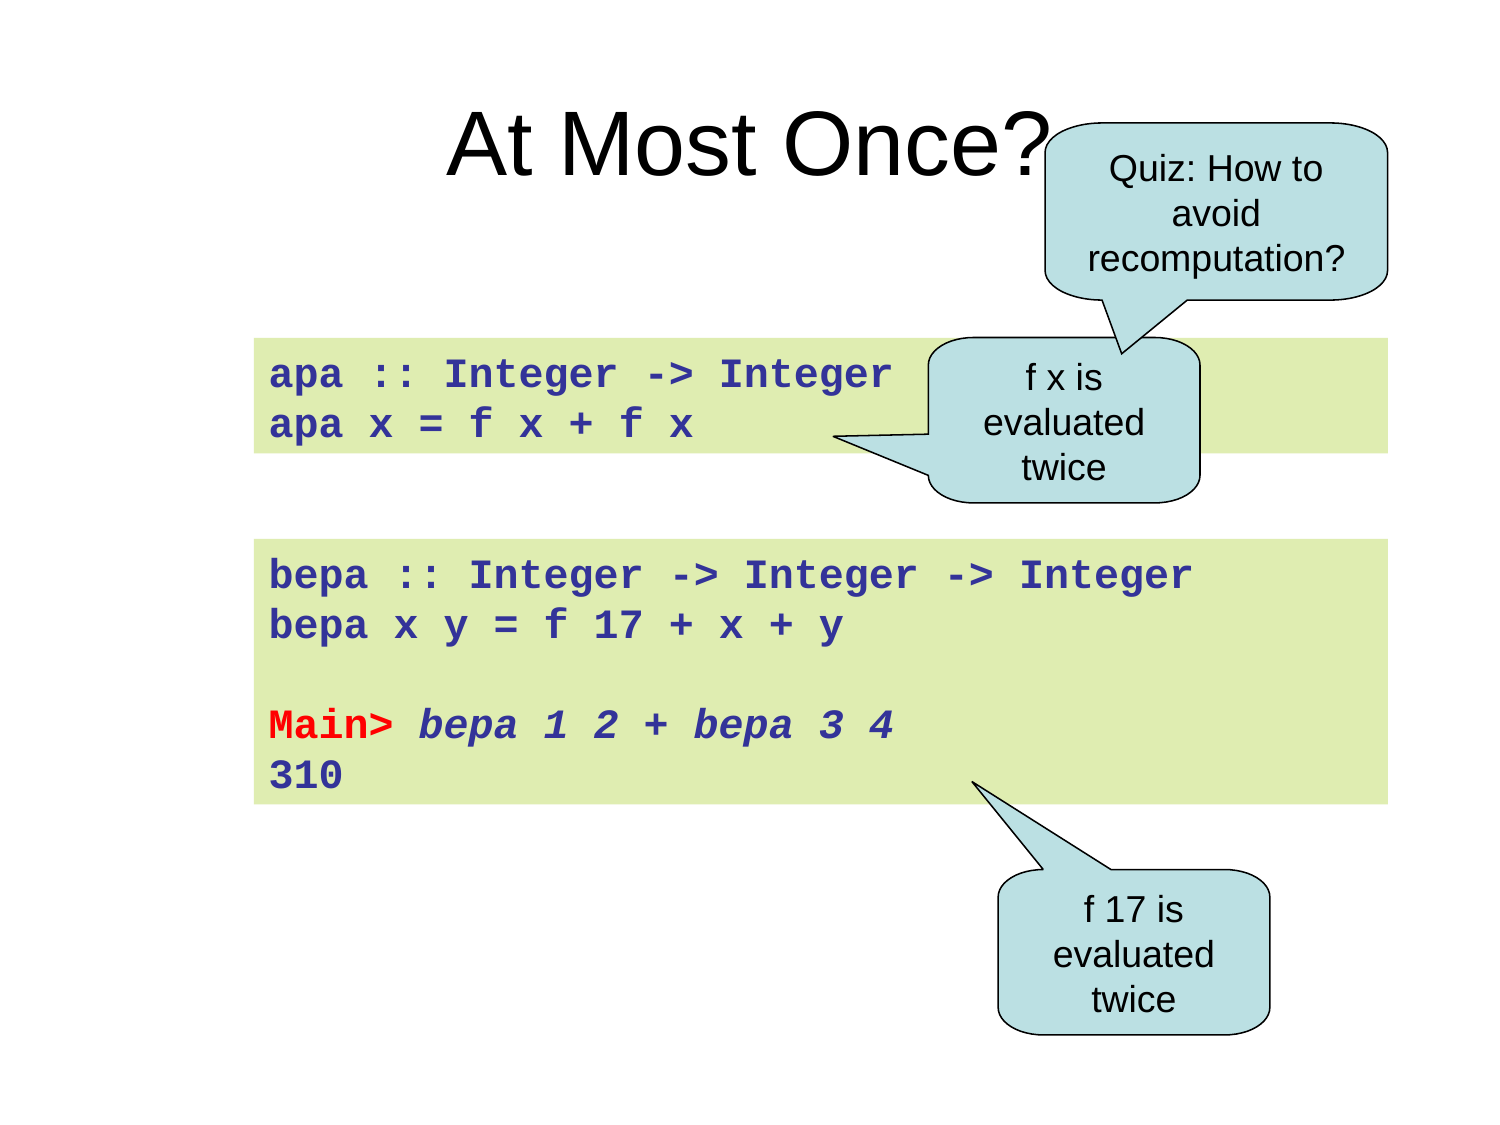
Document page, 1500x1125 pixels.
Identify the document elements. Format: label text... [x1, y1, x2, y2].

title At Most Once? [75, 45, 1426, 233]
text_box apa :: Integer -> Integer apa x = f x + f x [1163, 337, 1388, 454]
text_box apa :: Integer -> Integer apa x = f x + f x [253, 337, 965, 454]
text_box Quiz: How to avoid recomputation? [1045, 122, 1388, 354]
text_box f 17 is evaluated twice [971, 781, 1270, 1035]
text_box bepa :: Integer -> Integer -> Integer bepa x y = f 17 + x + y Main> bepa 1 2 + bepa 3 4 310 [253, 538, 1388, 805]
text_box f x is evaluated twice [832, 337, 1201, 503]
